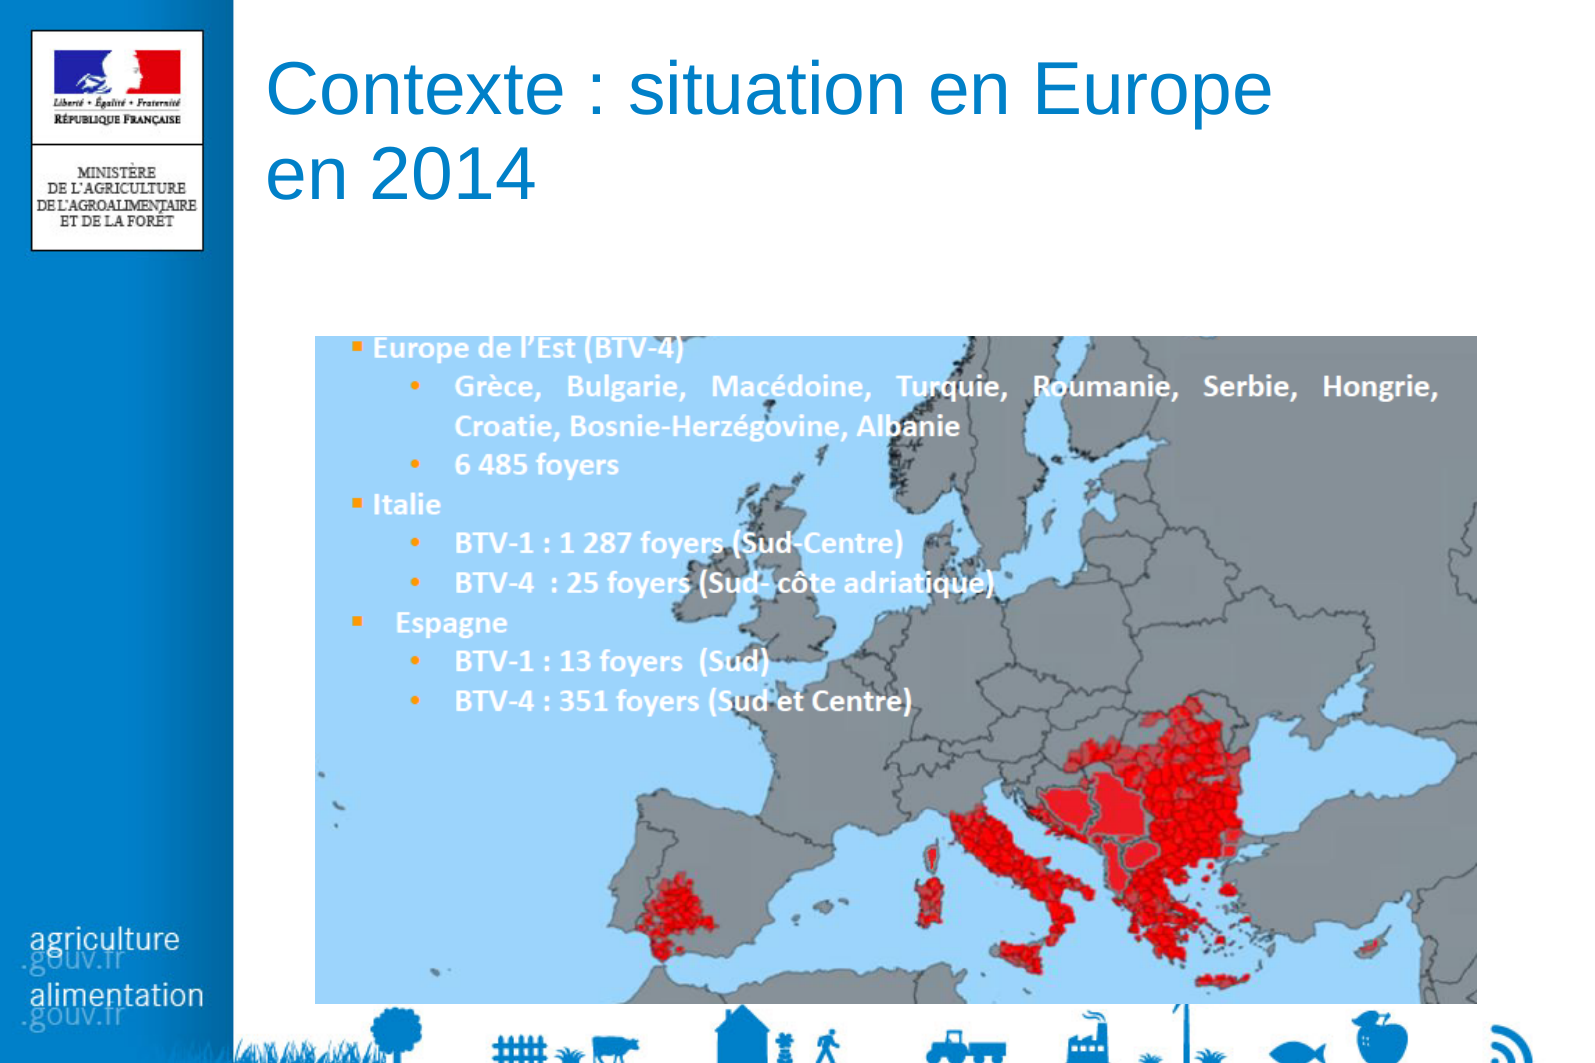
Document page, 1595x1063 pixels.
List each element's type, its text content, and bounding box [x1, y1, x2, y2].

picture [0, 0, 1595, 1063]
title Contexte : situation en Europe en 2014 [265, 42, 1536, 220]
